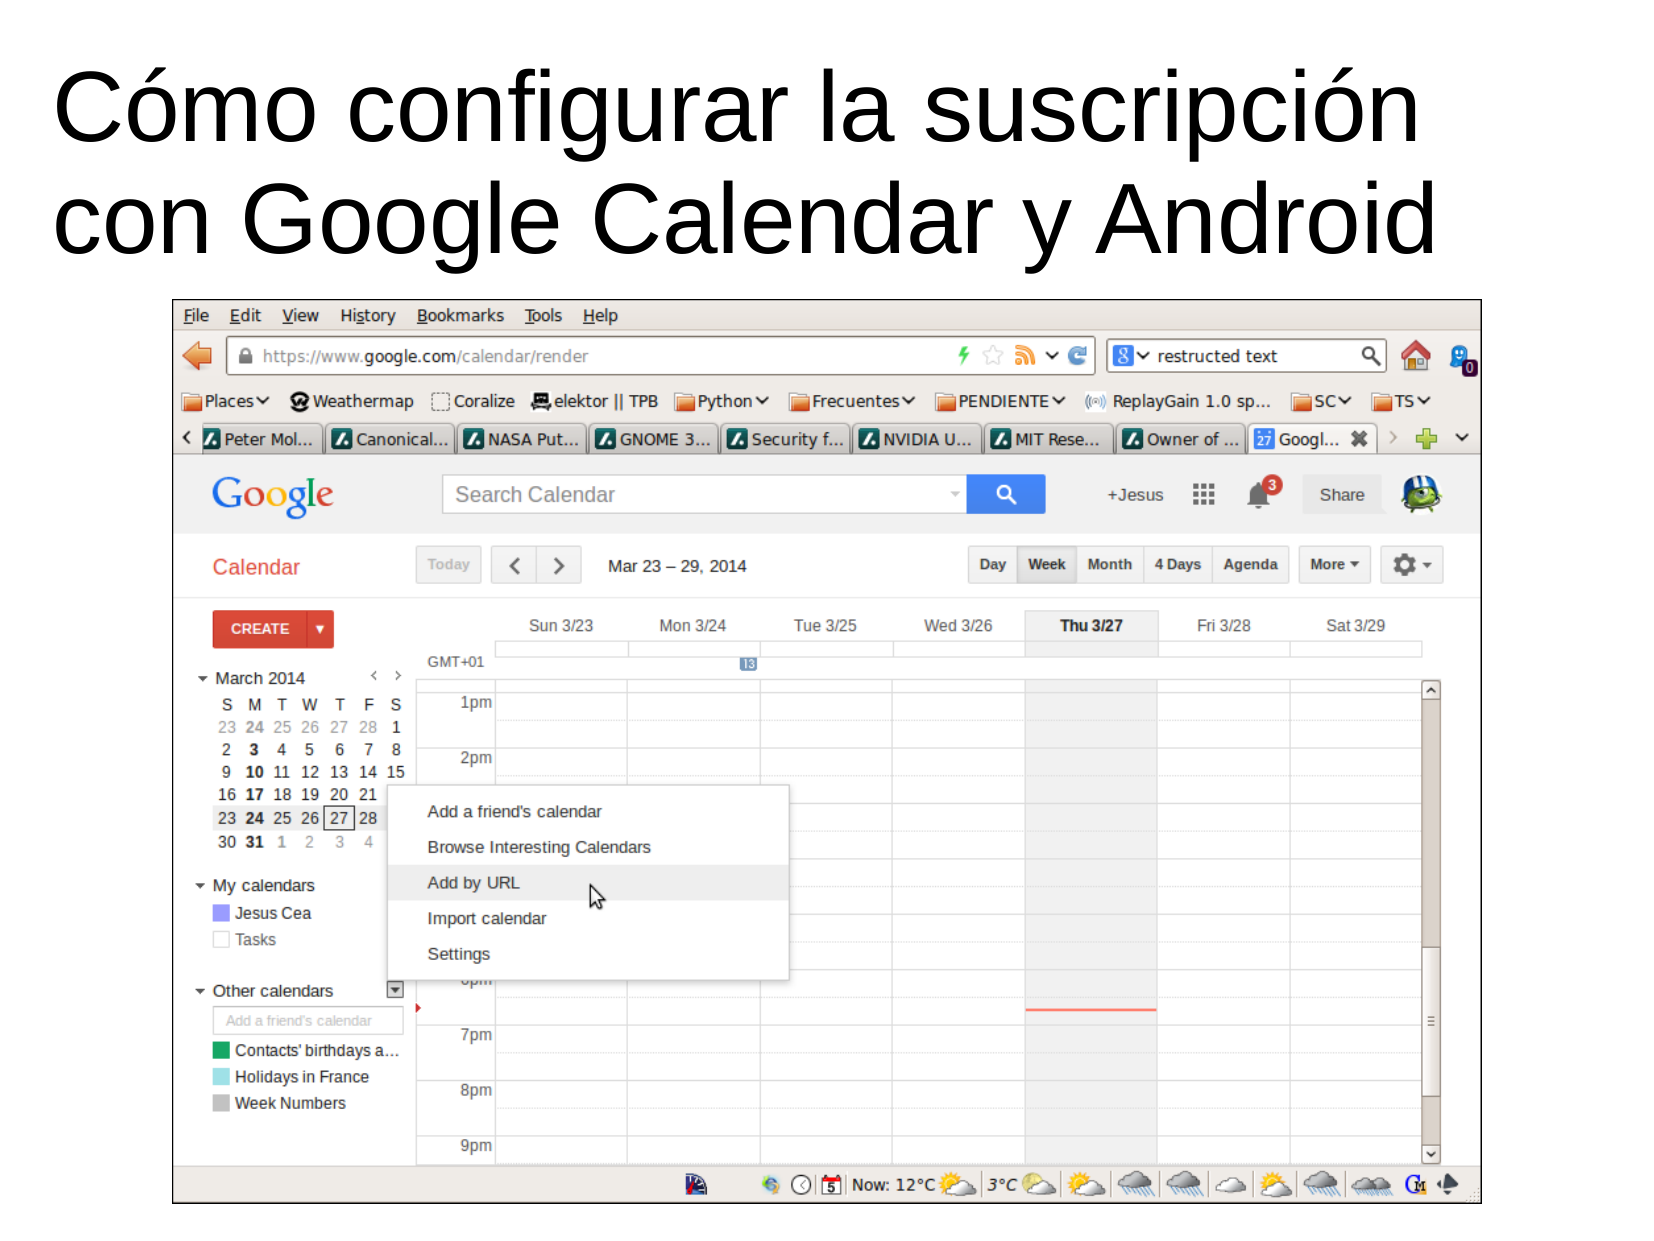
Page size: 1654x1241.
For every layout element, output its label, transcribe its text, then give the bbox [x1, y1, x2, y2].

text_box Cómo configurar la suscripción con Google Calendar y Android [37, 43, 1613, 282]
picture [172, 299, 1482, 1204]
